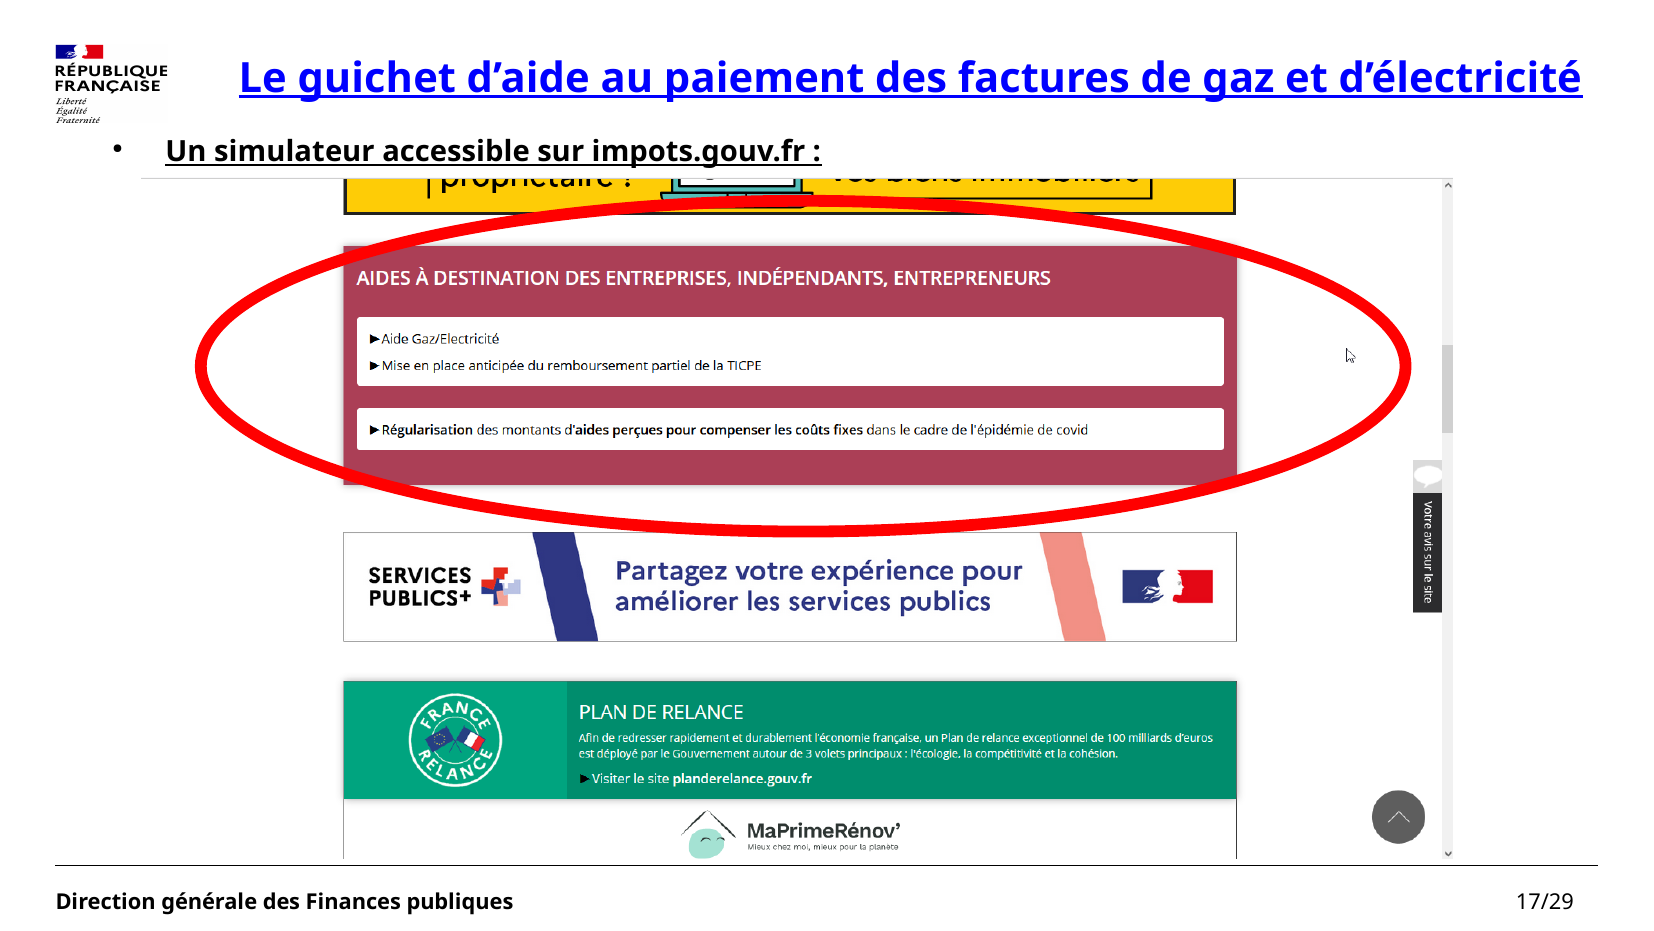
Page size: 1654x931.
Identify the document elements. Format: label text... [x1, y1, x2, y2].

list Un simulateur accessible sur impots.gouv.fr : [94, 129, 1619, 863]
picture [141, 177, 1453, 859]
list Le guichet d’aide au paiement des factures de gaz et d’électricité [38, 47, 1583, 189]
text_box [200, 200, 1406, 532]
